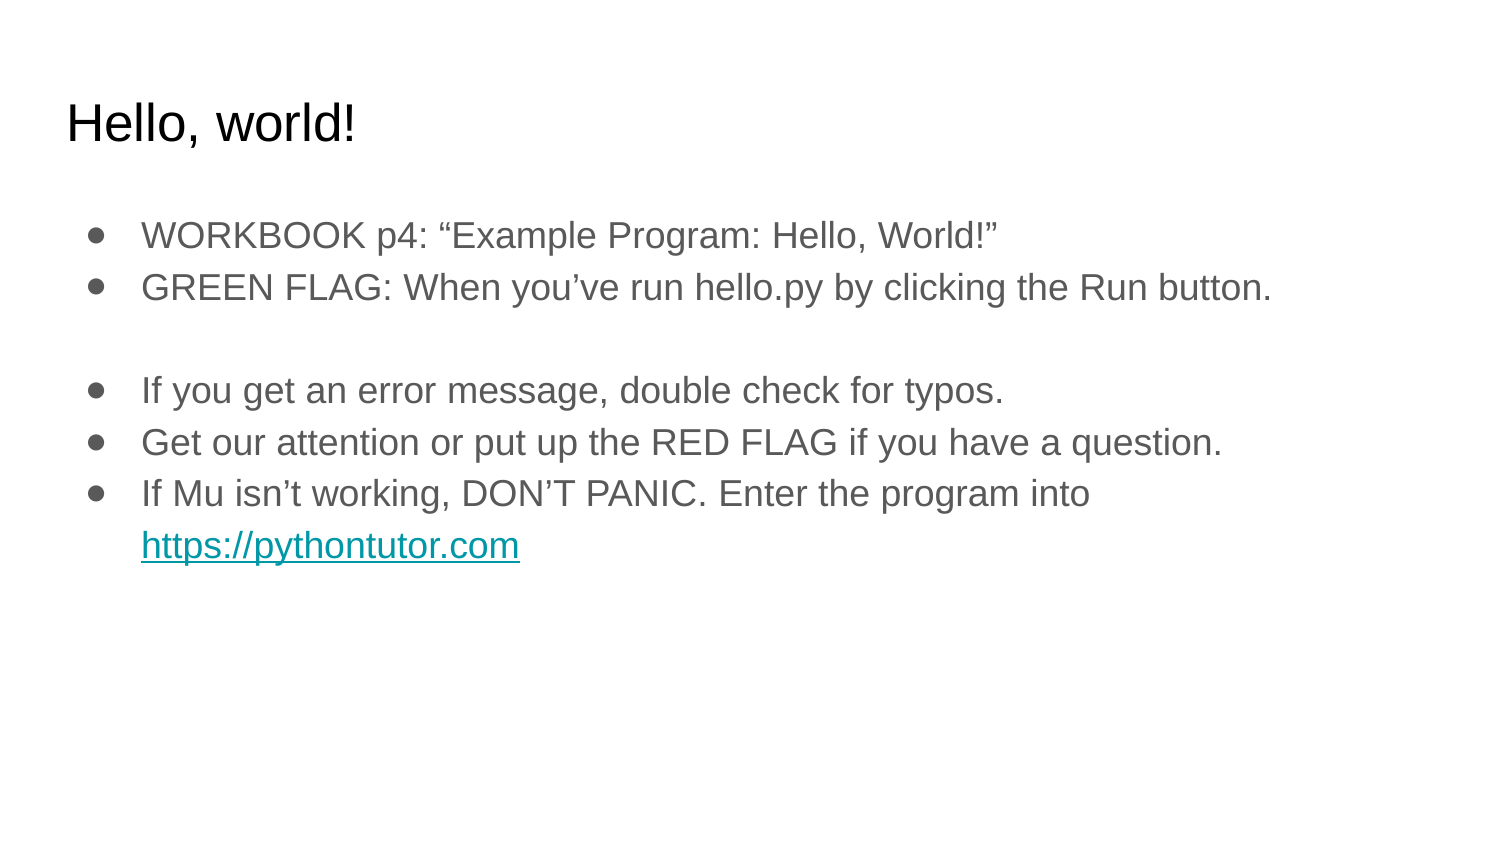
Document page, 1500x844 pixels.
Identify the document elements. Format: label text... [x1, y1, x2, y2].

title Hello, world! [51, 72, 1449, 167]
list WORKBOOK p4: “Example Program: Hello, World!” GREEN FLAG: When you’ve run hello.py by clicking the Run button. If you get an error message, double check for typos. Get our attention or put up the RED FLAG if you have a question. If Mu isn’t working, DON’T PANIC. Enter the program into https://pythontutor.com [51, 189, 1449, 750]
